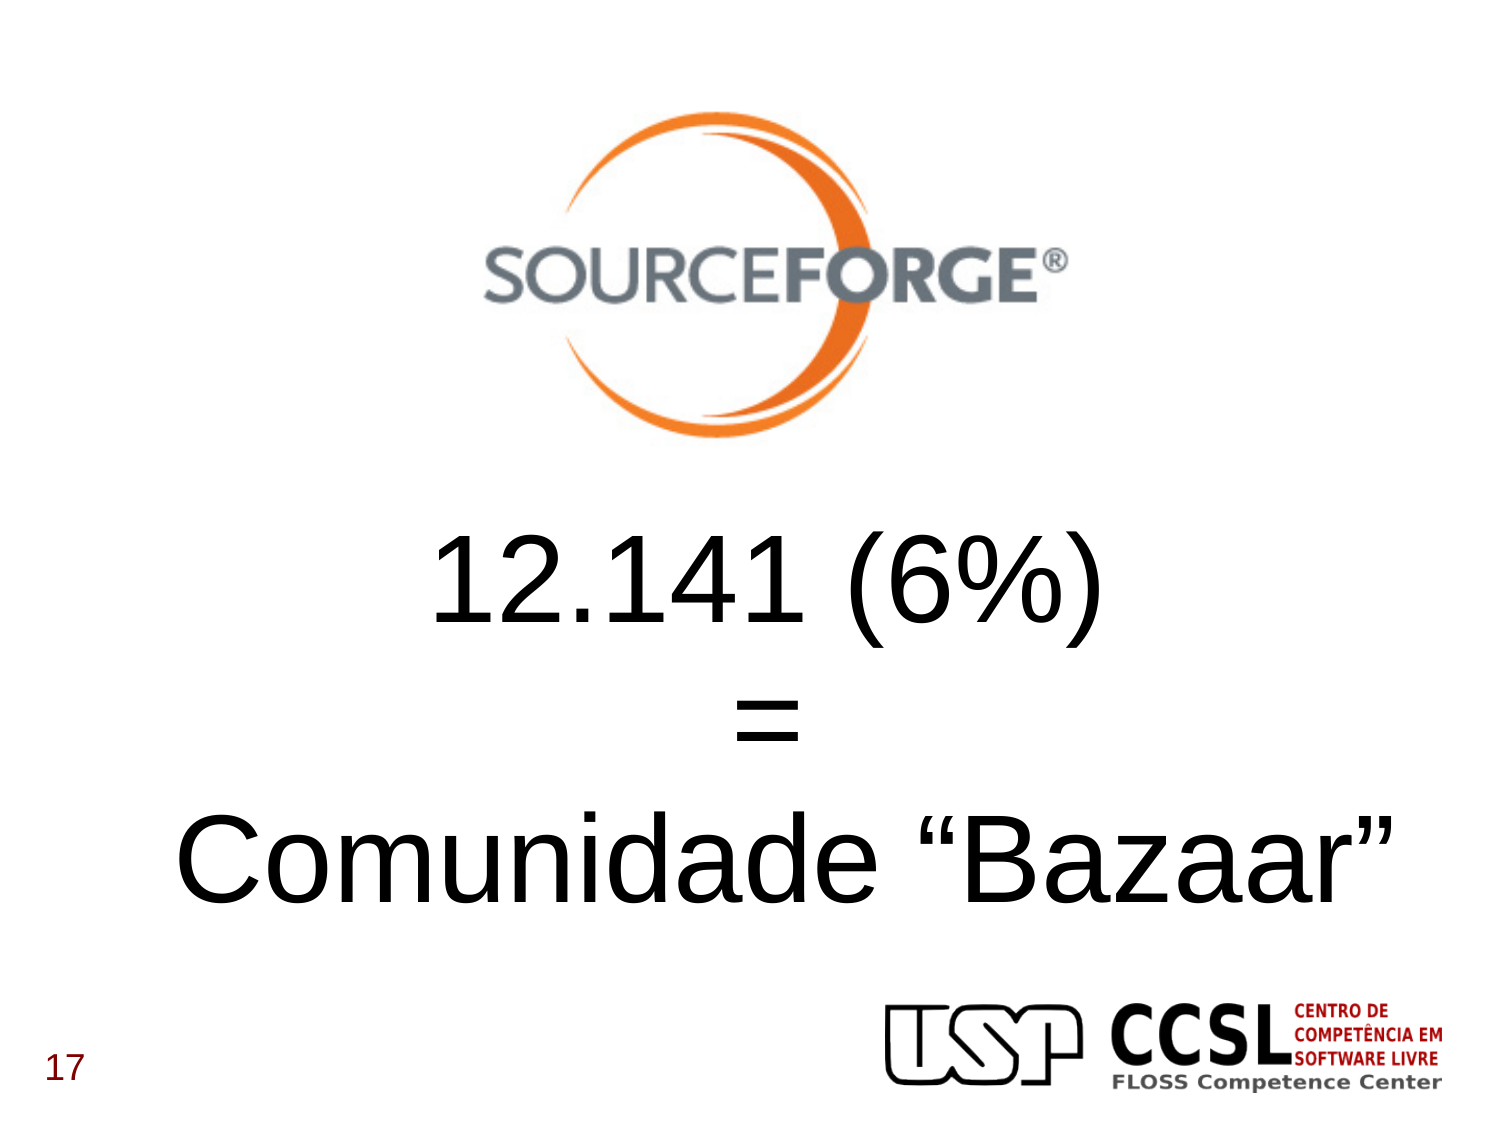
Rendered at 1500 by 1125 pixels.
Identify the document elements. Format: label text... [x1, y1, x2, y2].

picture [885, 1003, 1442, 1093]
text_box 12.141 (6%) = Comunidade “Bazaar” [118, 501, 1418, 937]
picture [401, 29, 1152, 501]
